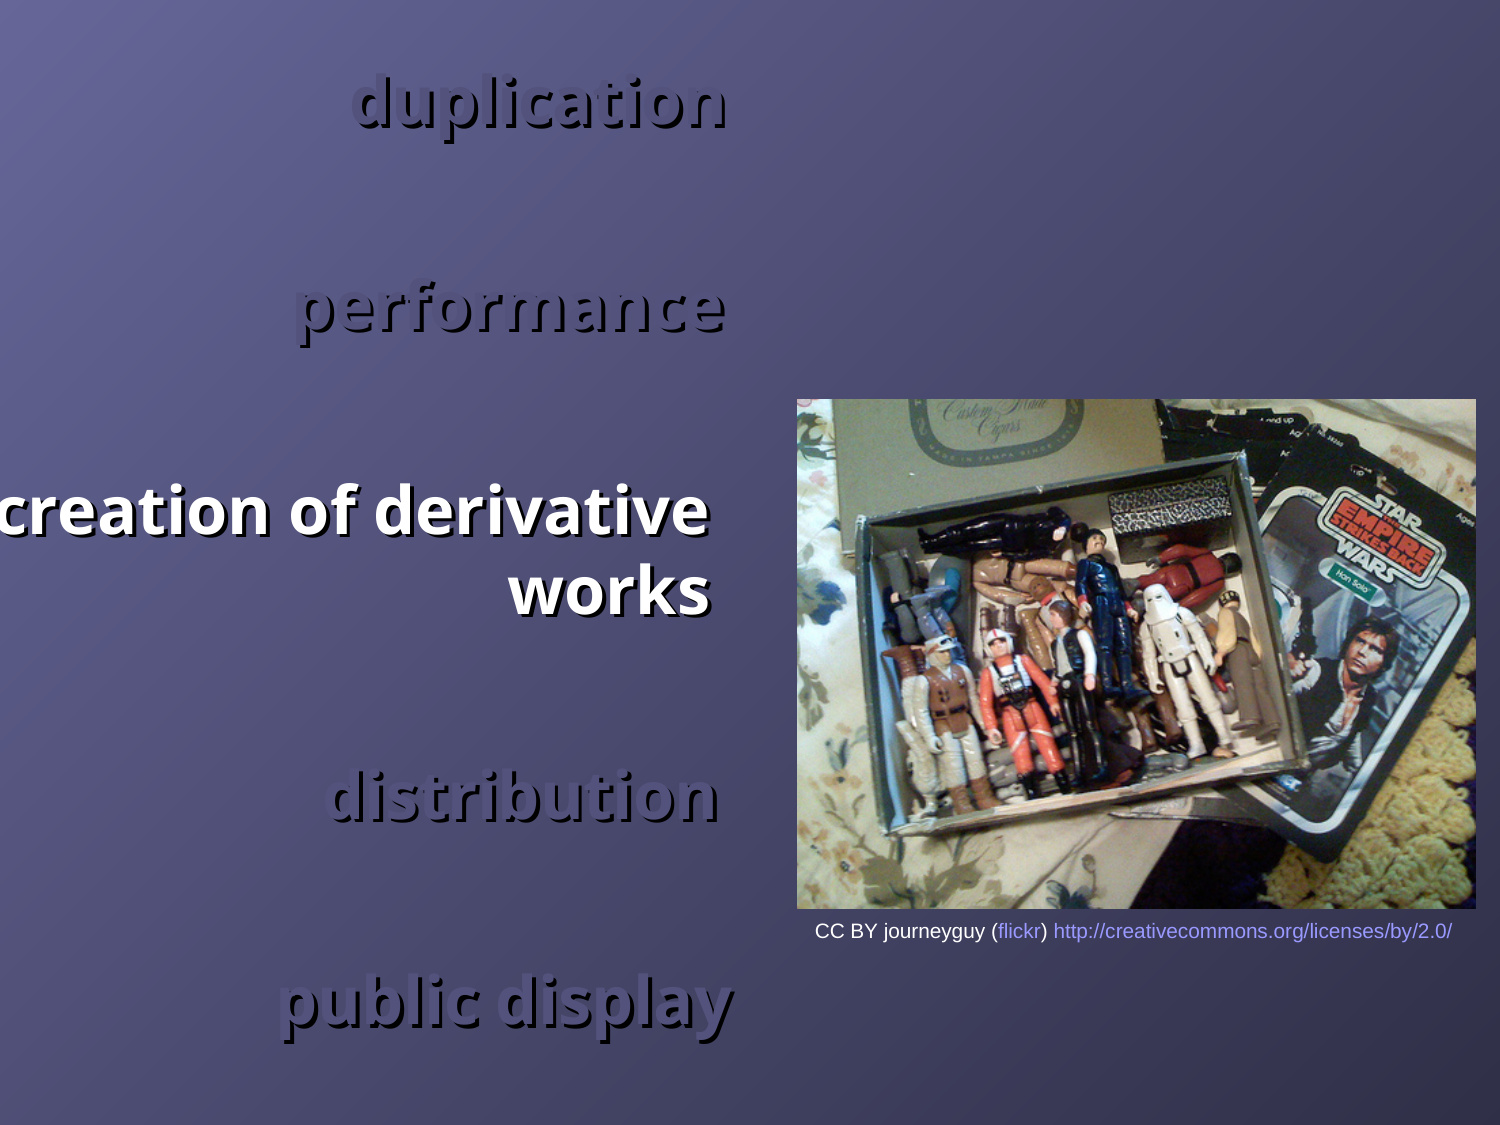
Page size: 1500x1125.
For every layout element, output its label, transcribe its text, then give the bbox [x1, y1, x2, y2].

text_box distribution [308, 744, 734, 841]
text_box creation of derivative works [0, 459, 726, 636]
text_box CC BY journeyguy (flickr) http://creativecommons.org/licenses/by/2.0/ [800, 909, 1476, 951]
text_box performance [277, 254, 740, 351]
text_box duplication [334, 49, 742, 146]
text_box public display [261, 949, 748, 1046]
picture [797, 399, 1476, 909]
